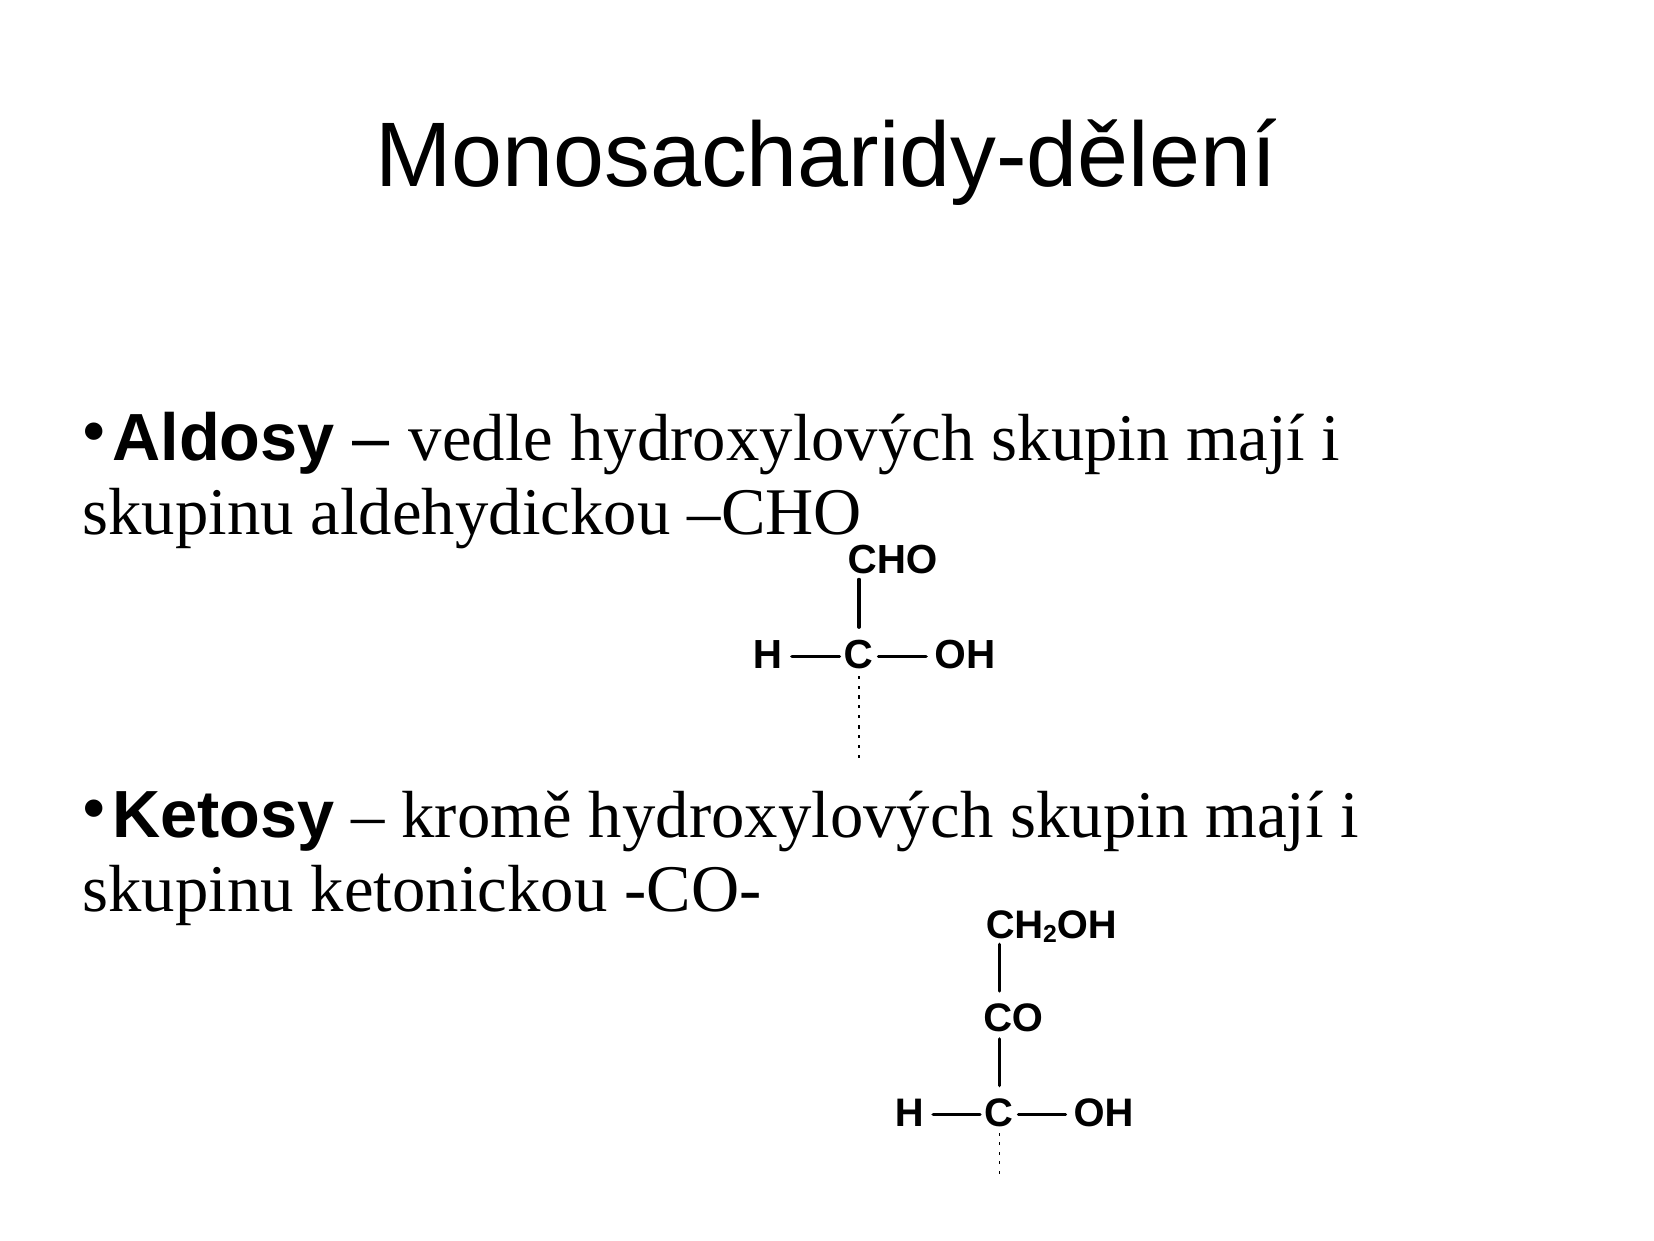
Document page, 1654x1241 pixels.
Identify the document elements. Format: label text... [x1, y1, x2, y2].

picture [744, 531, 1004, 764]
subtitle Aldosy – vedle hydroxylových skupin mají i skupinu aldehydickou –CHO Ketosy – kromě hydroxylových skupin mají i skupinu ketonickou -CO- [82, 297, 1571, 1102]
title Monosacharidy-dělení [82, 56, 1571, 249]
picture [885, 897, 1143, 1181]
